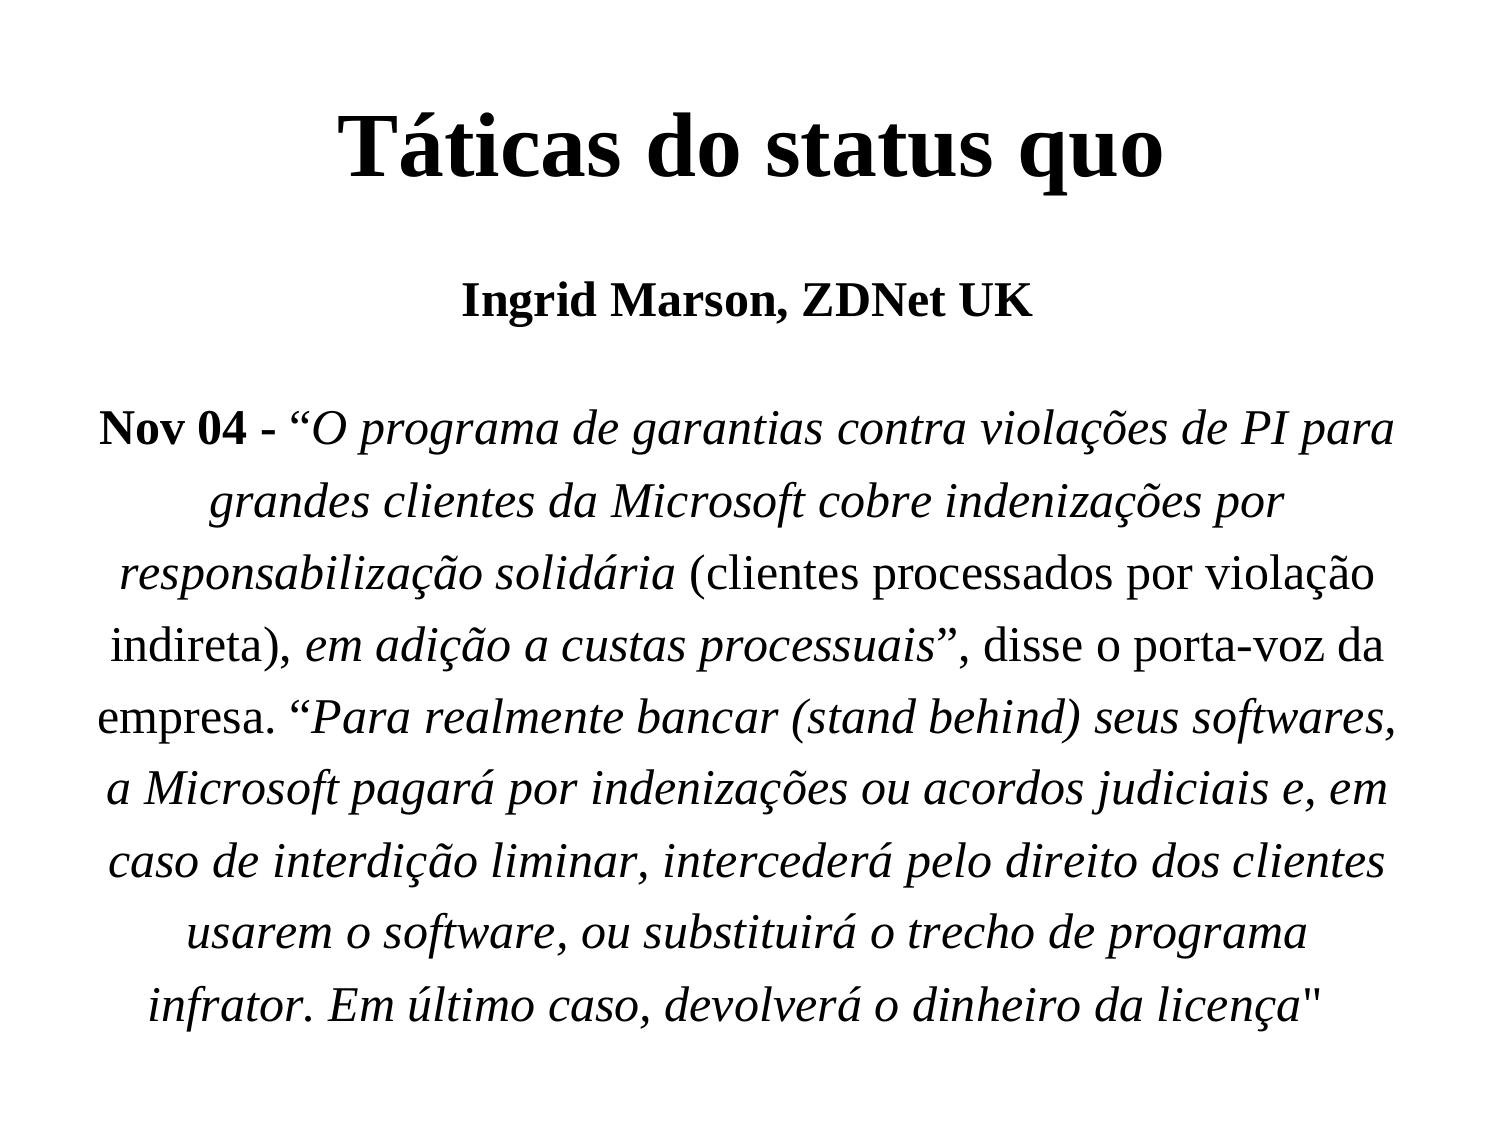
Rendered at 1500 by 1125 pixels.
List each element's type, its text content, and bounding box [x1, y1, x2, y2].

text_box Ingrid Marson, ZDNet UK Nov 04 - “O programa de garantias contra violações de PI para grandes clientes da Microsoft cobre indenizações por responsabilização solidária (clientes processados por violação indireta), em adição a custas processuais”, disse o porta-voz da empresa. “Para realmente bancar (stand behind) seus softwares, a Microsoft pagará por indenizações ou acordos judiciais e, em caso de interdição liminar, intercederá pelo direito dos clientes usarem o software, ou substituirá o trecho de programa infrator. Em último caso, devolverá o dinheiro da licença" [96, 271, 1400, 1125]
title Táticas do status quo [87, 62, 1416, 223]
